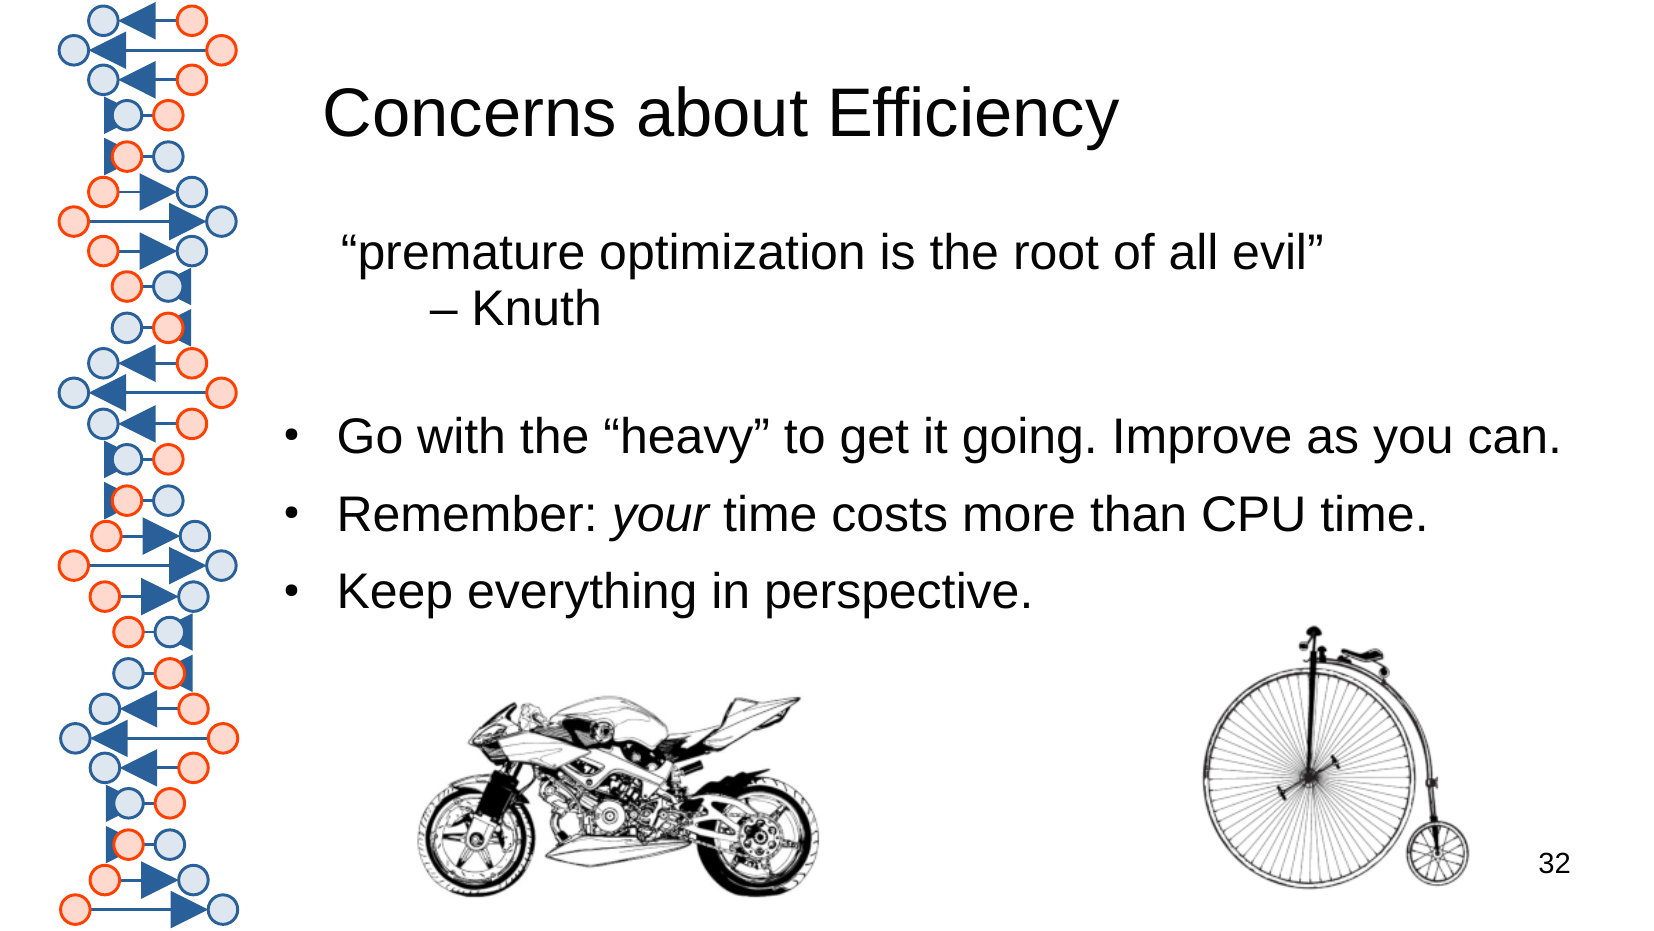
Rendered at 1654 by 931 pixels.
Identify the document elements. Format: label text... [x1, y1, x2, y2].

picture [1192, 616, 1475, 901]
list “premature optimization is the root of all evil” – Knuth Go with the “heavy” to get it going. Improve as you can. Remember: your time costs more than CPU time. Keep everything in perspective. [265, 224, 1595, 764]
title Concerns about Efficiency [265, 35, 1595, 189]
picture [412, 649, 826, 911]
